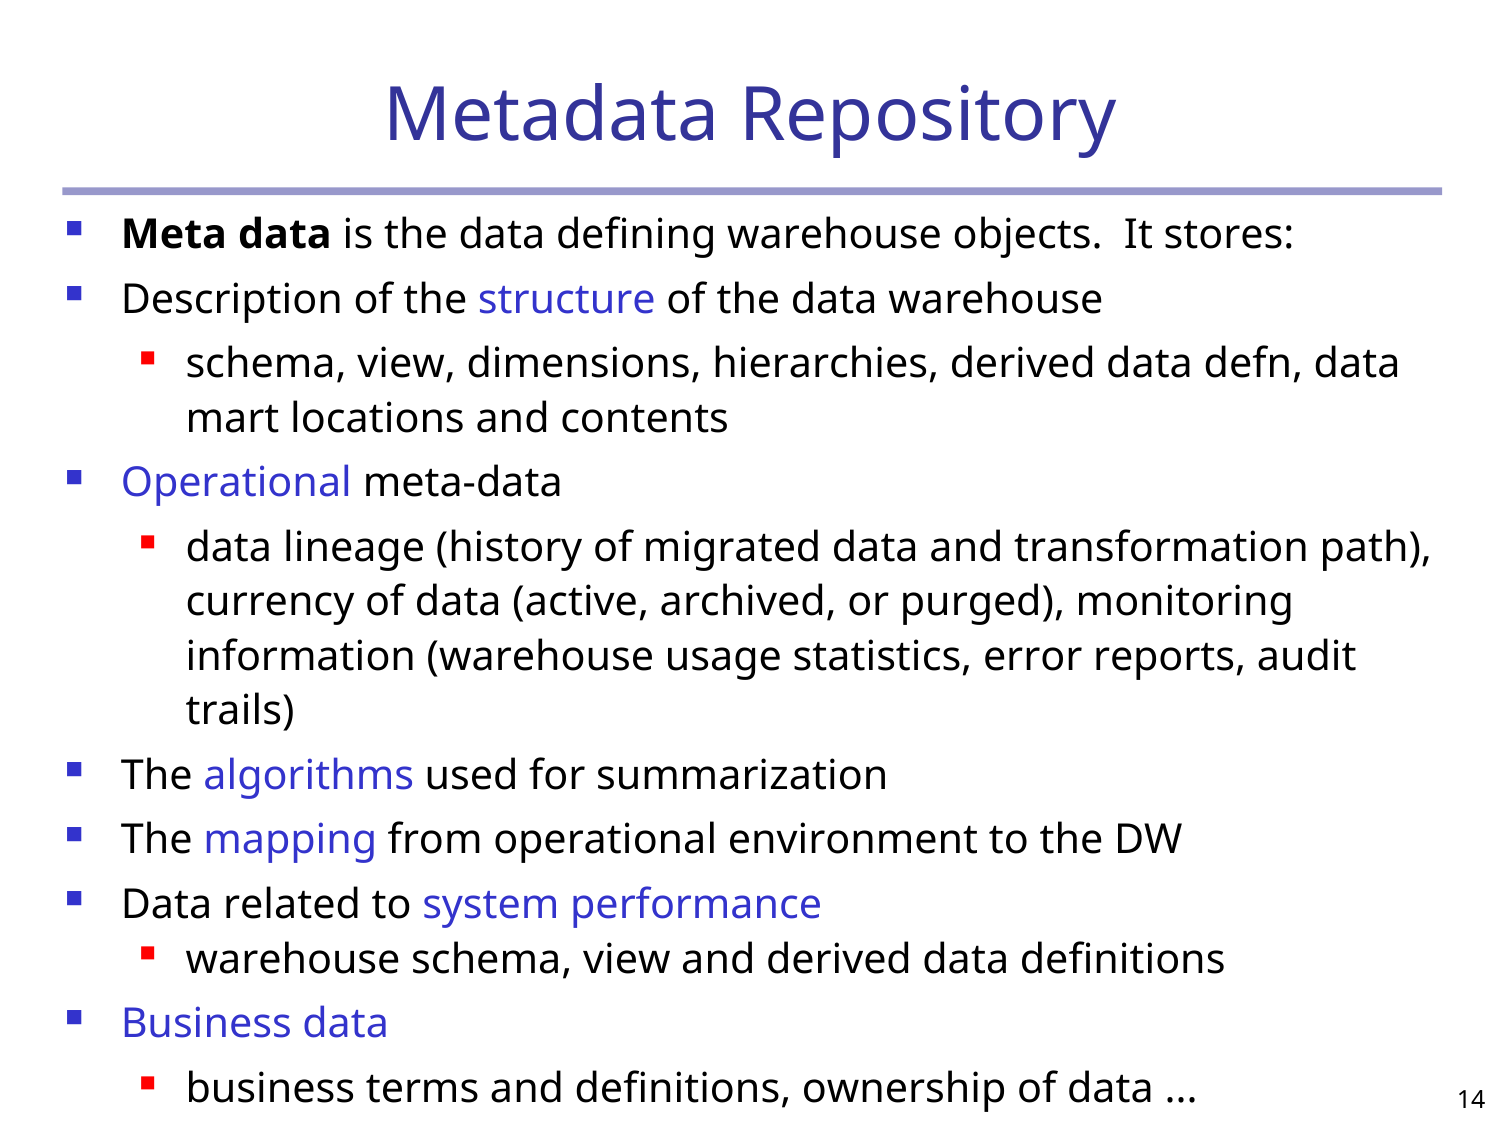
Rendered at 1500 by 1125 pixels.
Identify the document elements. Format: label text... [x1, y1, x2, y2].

list Meta data is the data defining warehouse objects. It stores: Description of the structure of the data warehouse schema, view, dimensions, hierarchies, derived data defn, data mart locations and contents Operational meta-data data lineage (history of migrated data and transformation path), currency of data (active, archived, or purged), monitoring information (warehouse usage statistics, error reports, audit trails) The algorithms used for summarization The mapping from operational environment to the DW Data related to system performance warehouse schema, view and derived data definitions Business data business terms and definitions, ownership of data ... [50, 194, 1450, 1125]
text_box <number> [1450, 1050, 1500, 1125]
title Metadata Repository [62, 49, 1438, 163]
